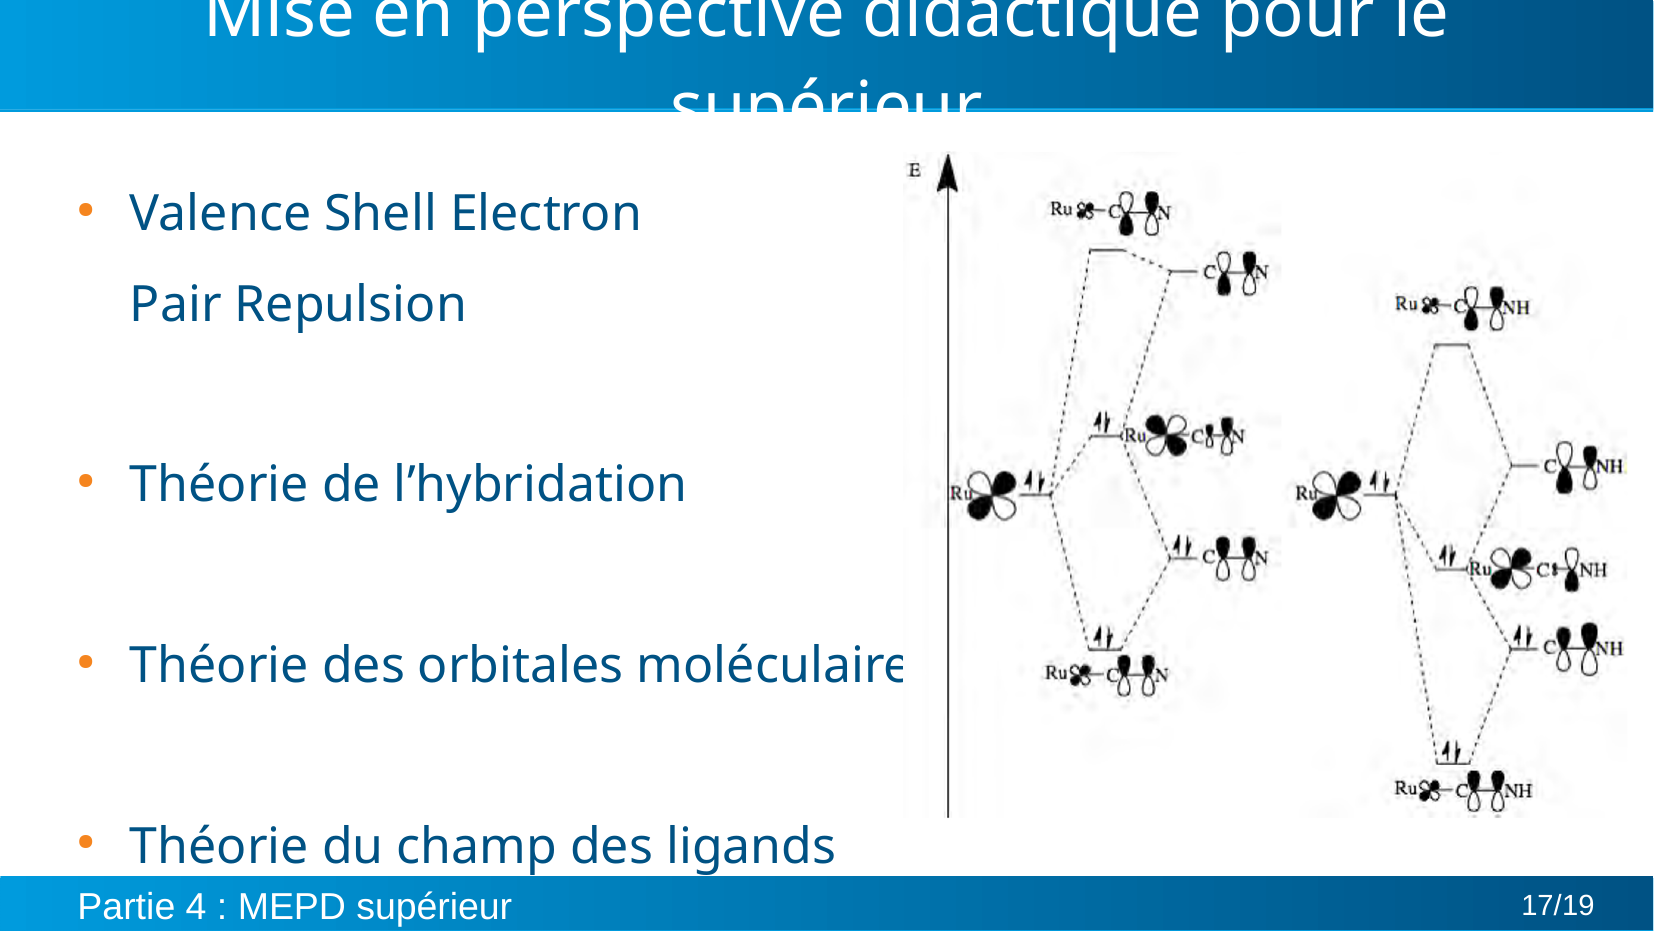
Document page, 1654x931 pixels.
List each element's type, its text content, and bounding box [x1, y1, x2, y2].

picture [903, 151, 1631, 824]
text_box Partie 4 : MEPD supérieur [62, 878, 528, 931]
title Mise en perspective didactique pour le supérieur [59, 17, 1595, 97]
list Valence Shell Electron Pair Repulsion Théorie de l’hybridation Théorie des orbitales moléculaires Théorie du champ des ligands [59, 177, 903, 768]
